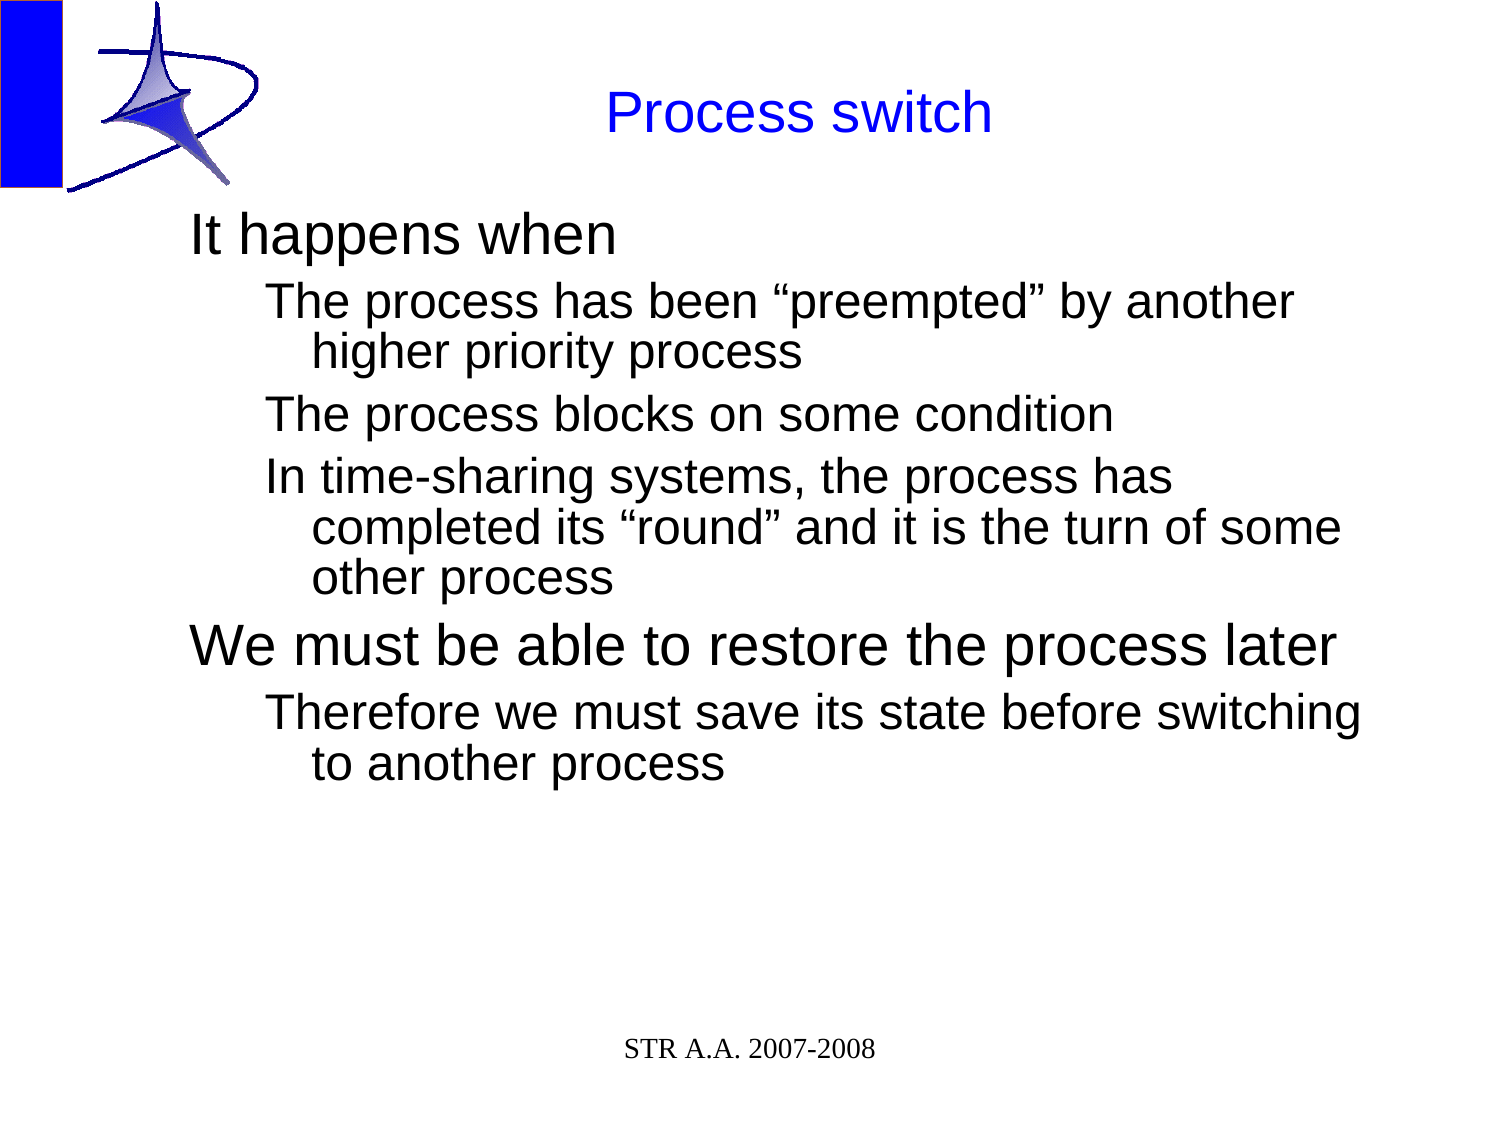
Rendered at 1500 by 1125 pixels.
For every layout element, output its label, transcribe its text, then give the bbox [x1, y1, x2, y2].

list It happens when The process has been “preempted” by another higher priority process The process blocks on some condition In time-sharing systems, the process has completed its “round” and it is the turn of some other process We must be able to restore the process later Therefore we must save its state before switching to another process [174, 199, 1425, 963]
title Process switch [174, 61, 1425, 164]
picture [62, 0, 263, 197]
